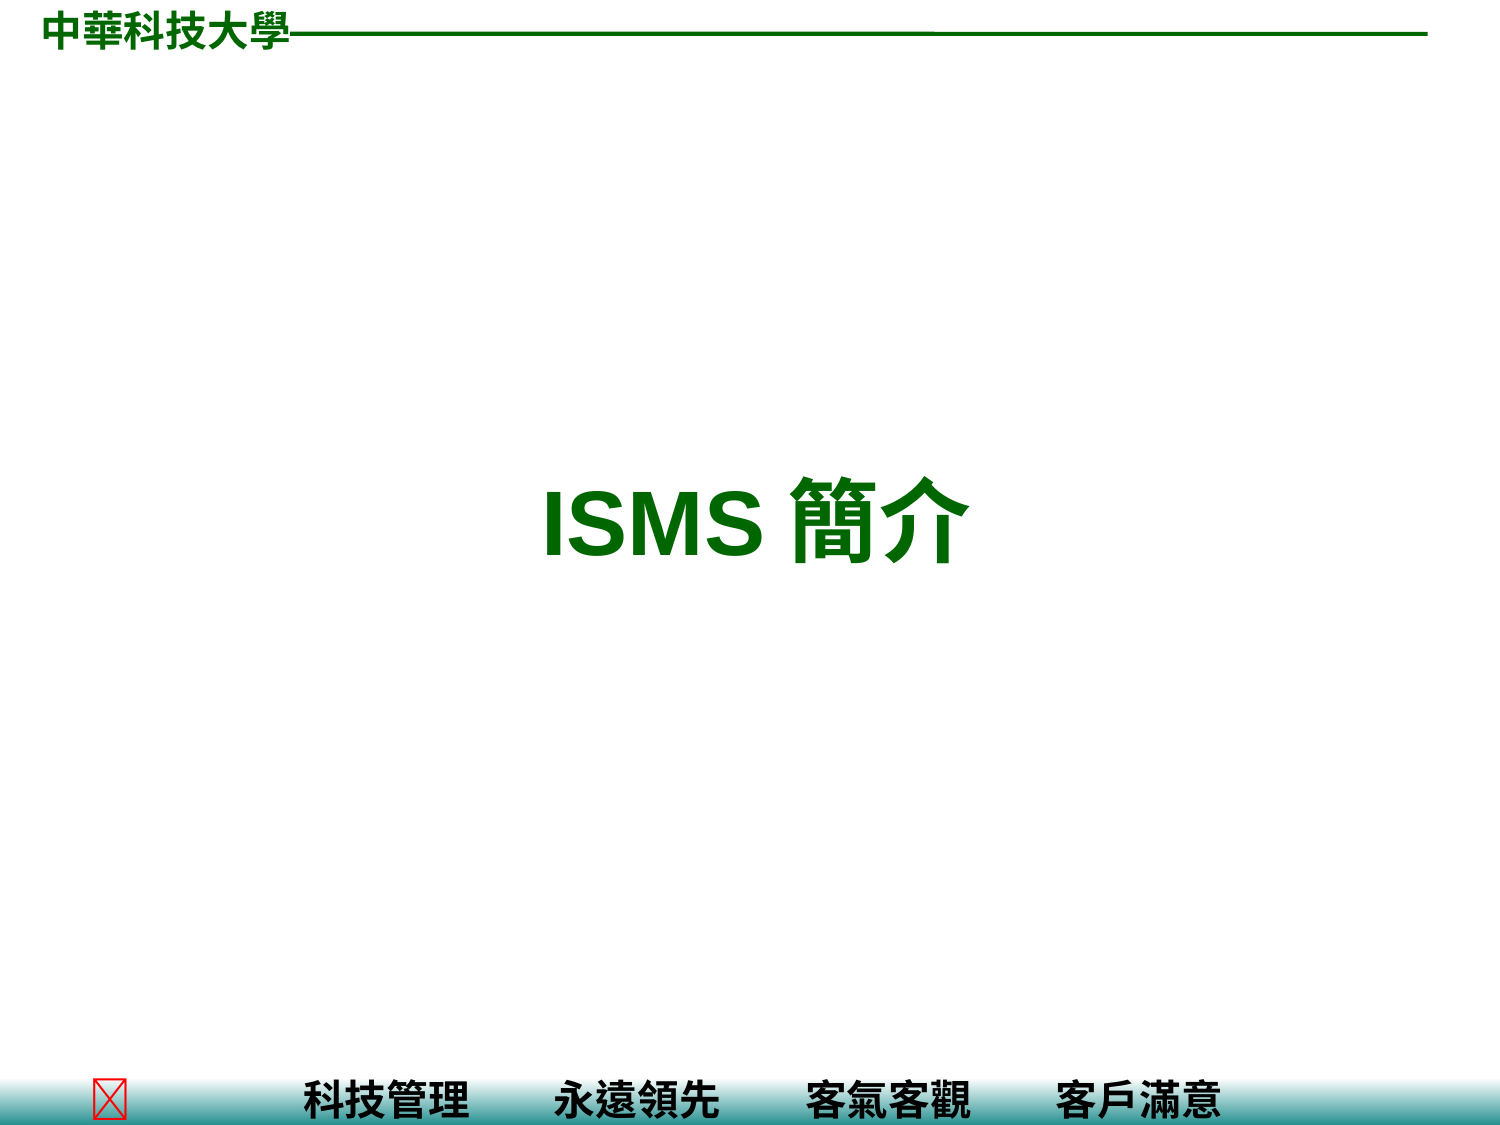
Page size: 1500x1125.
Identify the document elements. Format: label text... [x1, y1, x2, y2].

title ISMS簡介 [200, 425, 1313, 613]
